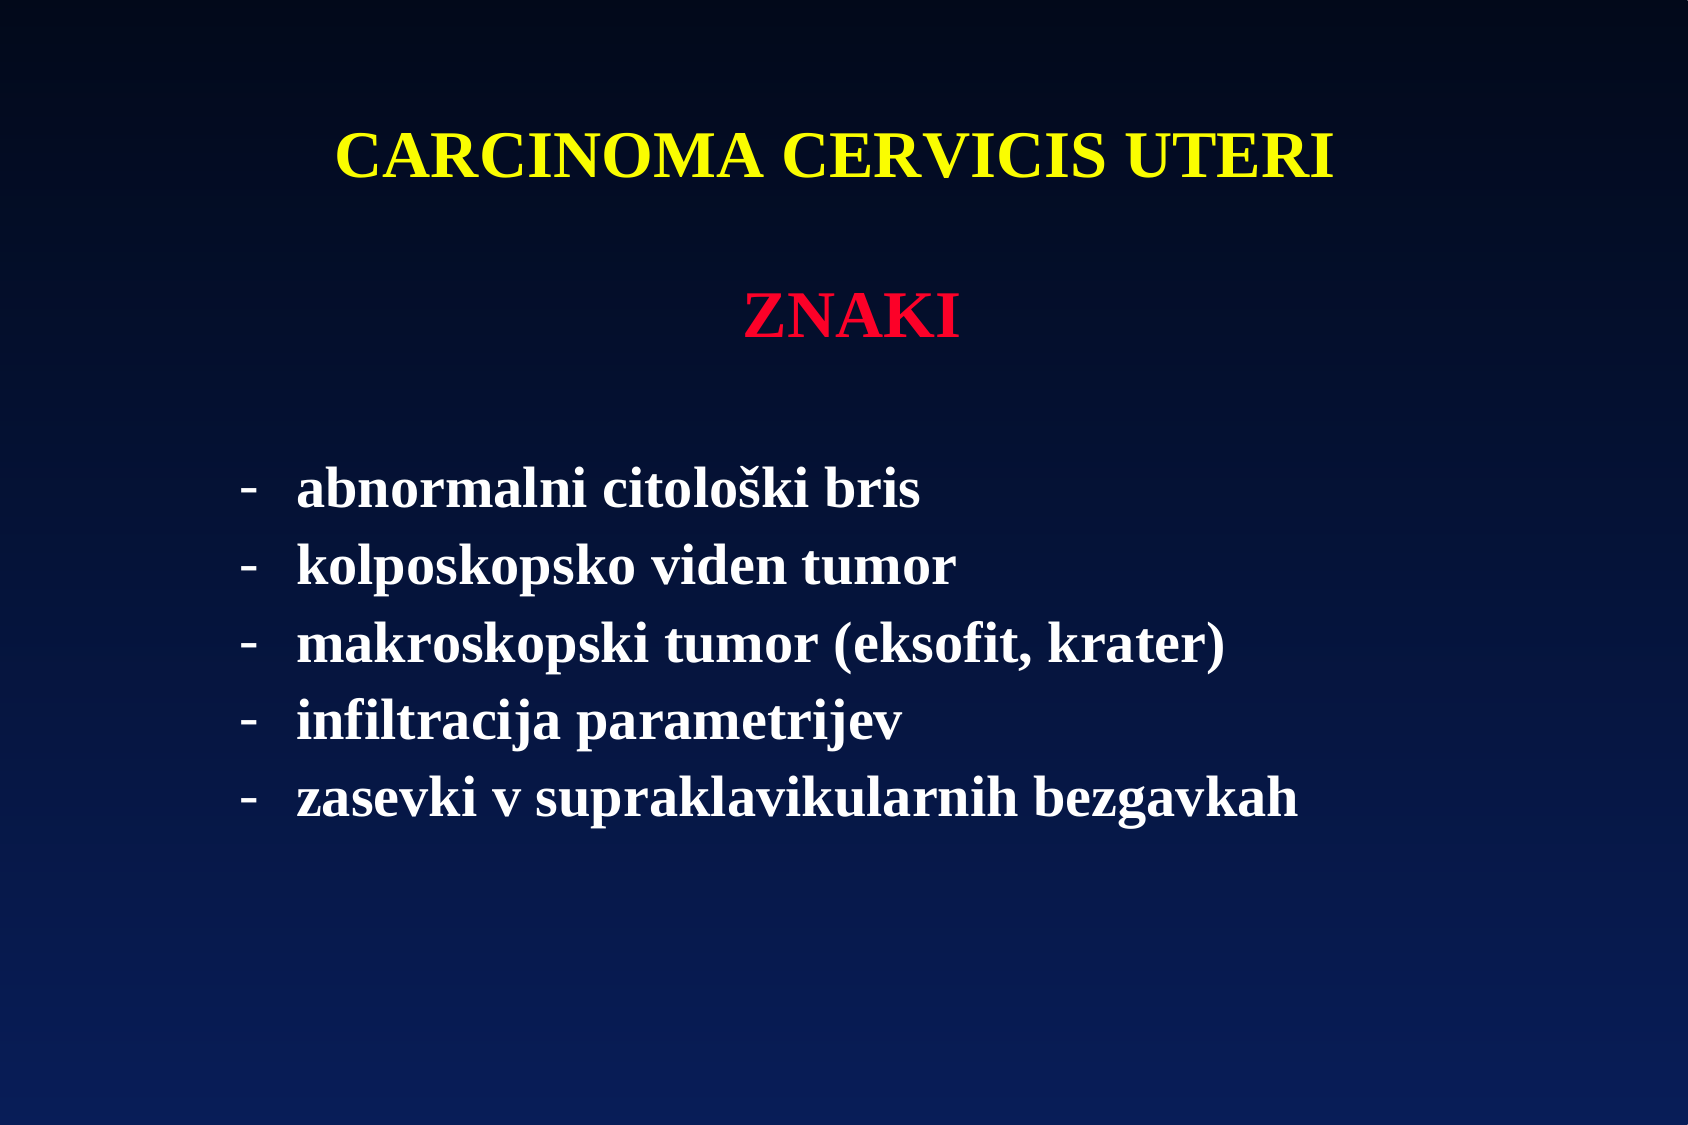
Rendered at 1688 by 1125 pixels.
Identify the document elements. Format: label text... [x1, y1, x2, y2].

title CARCINOMA CERVICIS UTERI ZNAKI [0, 62, 1688, 400]
list abnormalni citološki bris kolposkopsko viden tumor makroskopski tumor (eksofit, krater) infiltracija parametrijev zasevki v supraklavikularnih bezgavkah [224, 450, 1550, 988]
